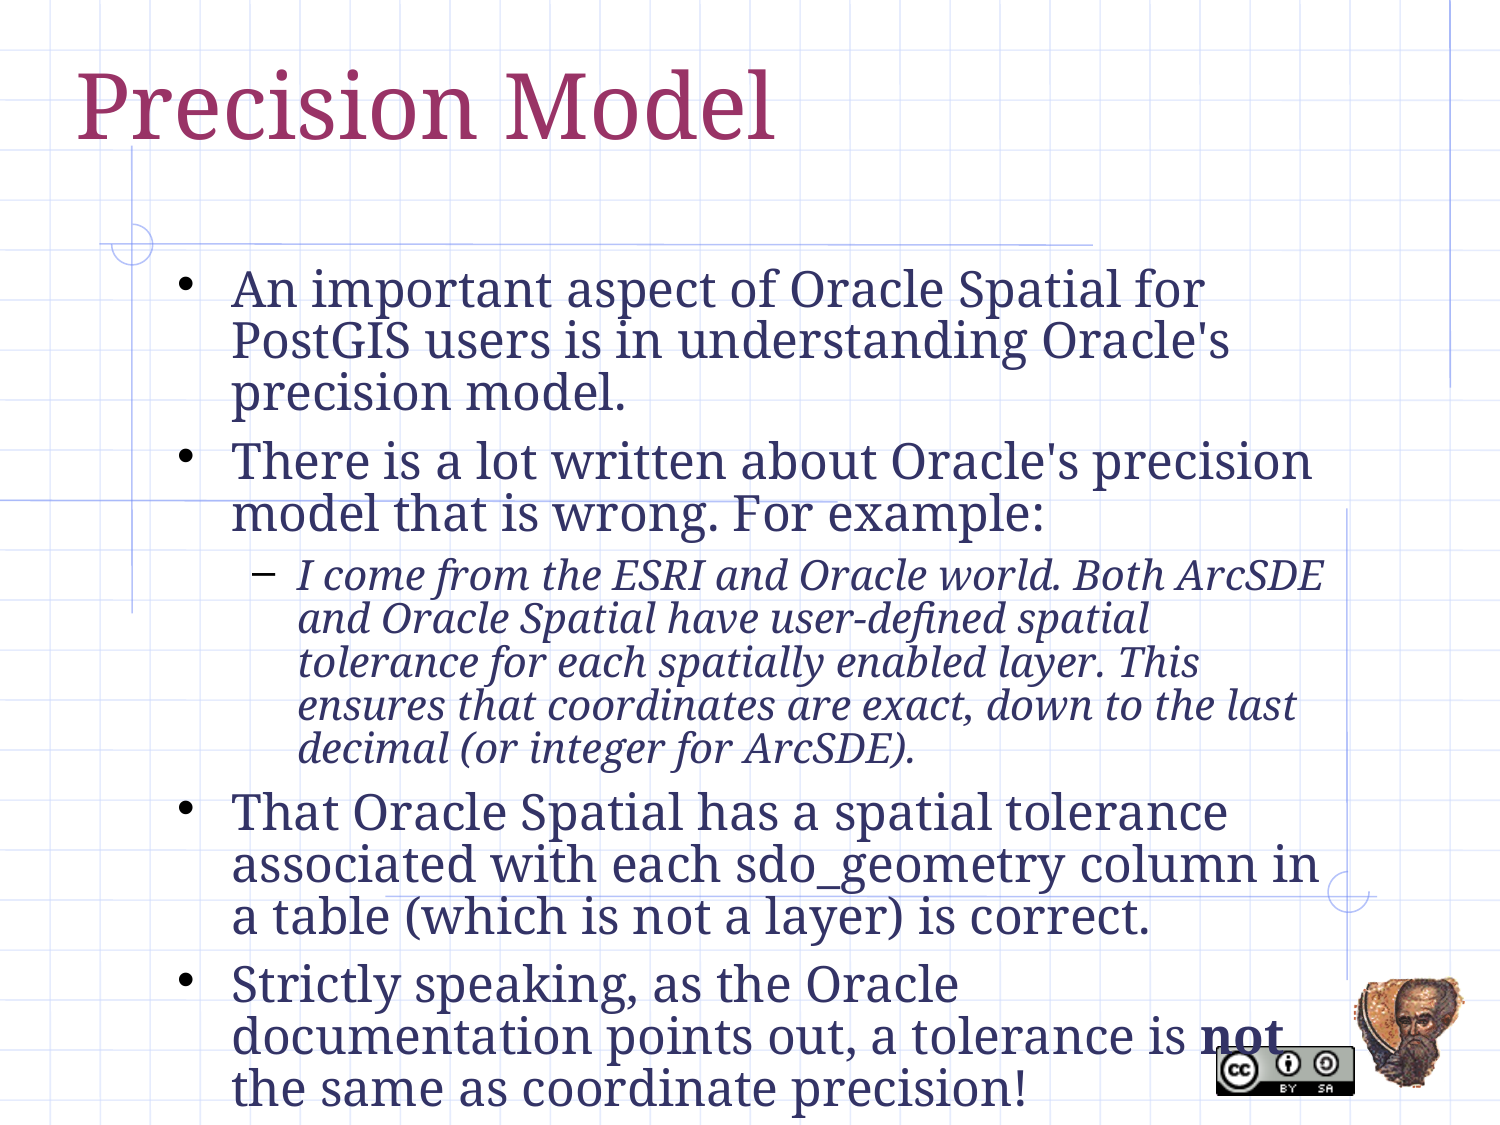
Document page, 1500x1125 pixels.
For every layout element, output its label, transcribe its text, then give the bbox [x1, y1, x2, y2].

list An important aspect of Oracle Spatial for PostGIS users is in understanding Oracle's precision model. There is a lot written about Oracle's precision model that is wrong. For example: I come from the ESRI and Oracle world. Both ArcSDE and Oracle Spatial have user-defined spatial tolerance for each spatially enabled layer. This ensures that coordinates are exact, down to the last decimal (or integer for ArcSDE). That Oracle Spatial has a spatial tolerance associated with each sdo_geometry column in a table (which is not a layer) is correct. Strictly speaking, as the Oracle documentation points out, a tolerance is not the same as coordinate precision! [177, 265, 1329, 1077]
picture [1216, 976, 1465, 1096]
title Precision Model [74, 45, 1424, 177]
